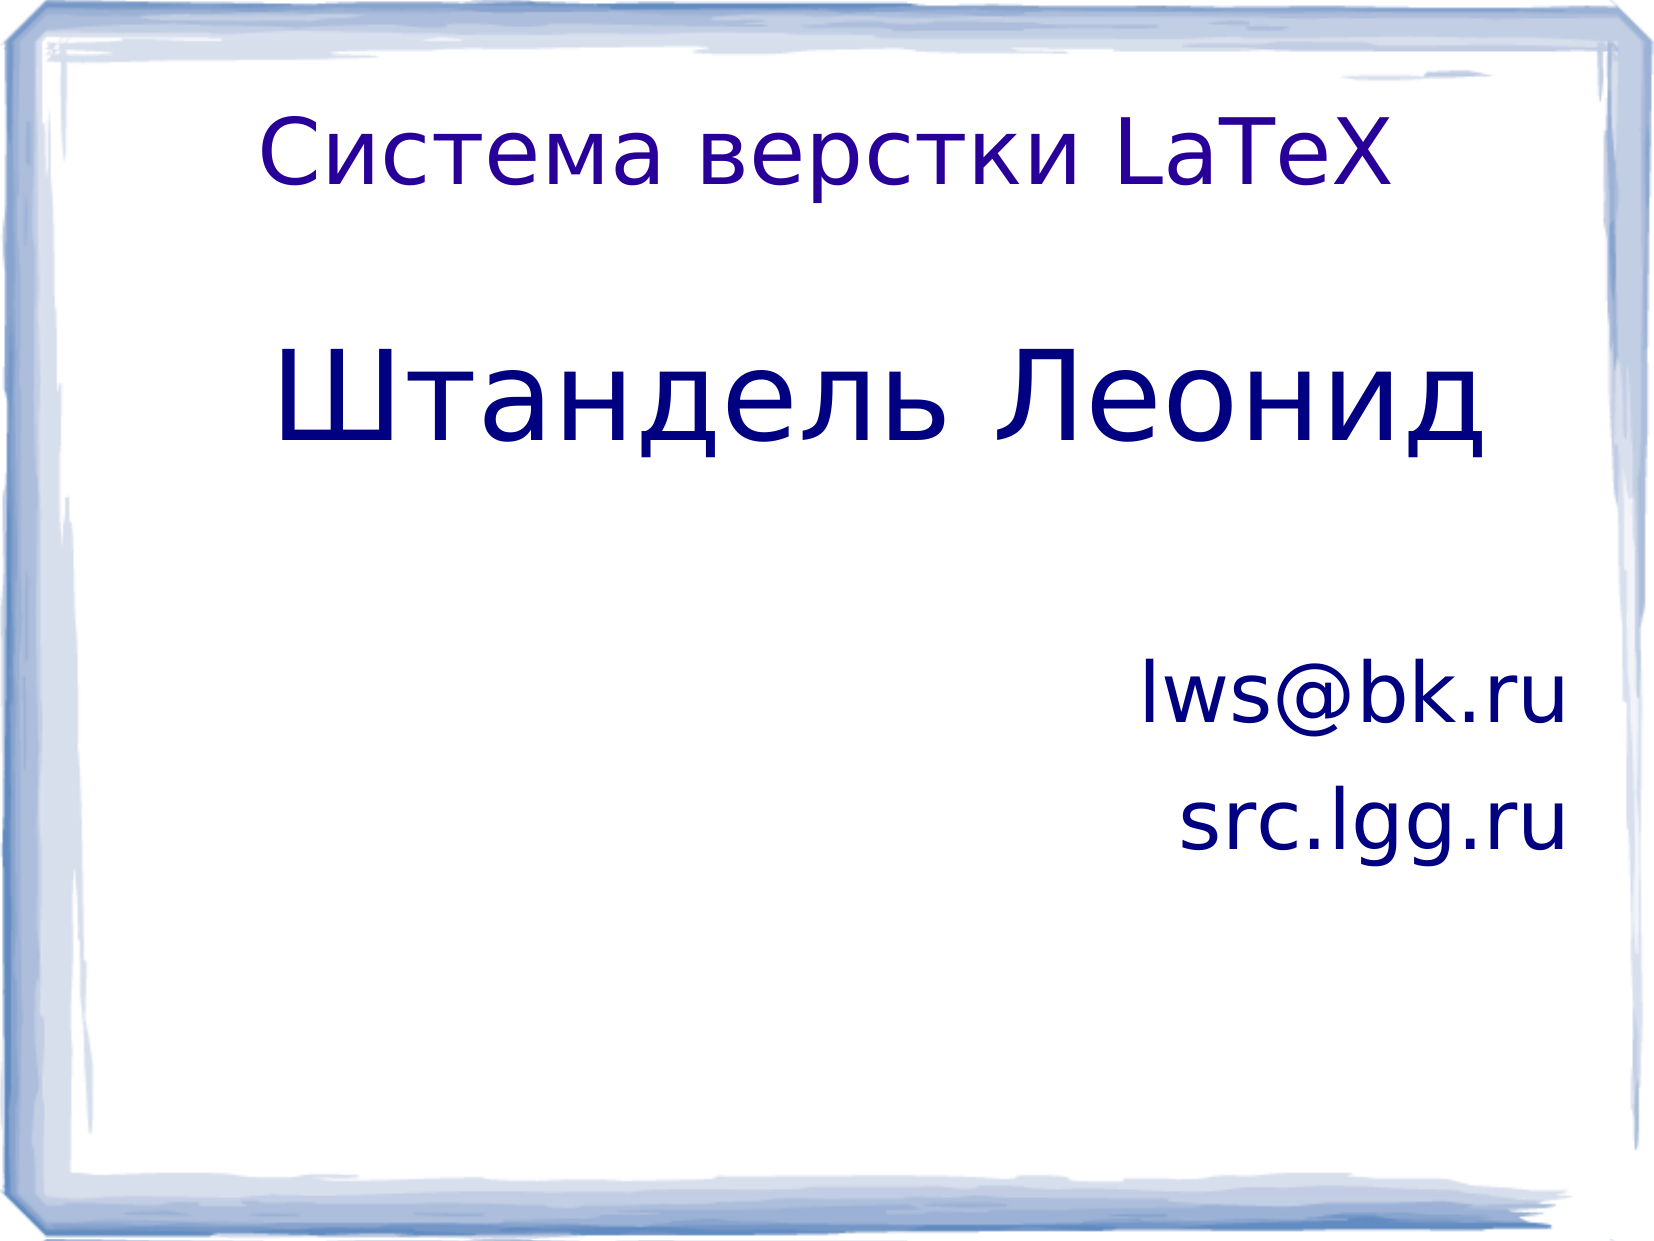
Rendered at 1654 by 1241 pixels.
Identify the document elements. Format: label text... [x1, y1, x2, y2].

list Штандель Леонид lws@bk.ru src.lgg.ru [118, 324, 1571, 1045]
picture [0, 0, 1654, 1241]
title Система верстки LaTeX [82, 49, 1571, 257]
